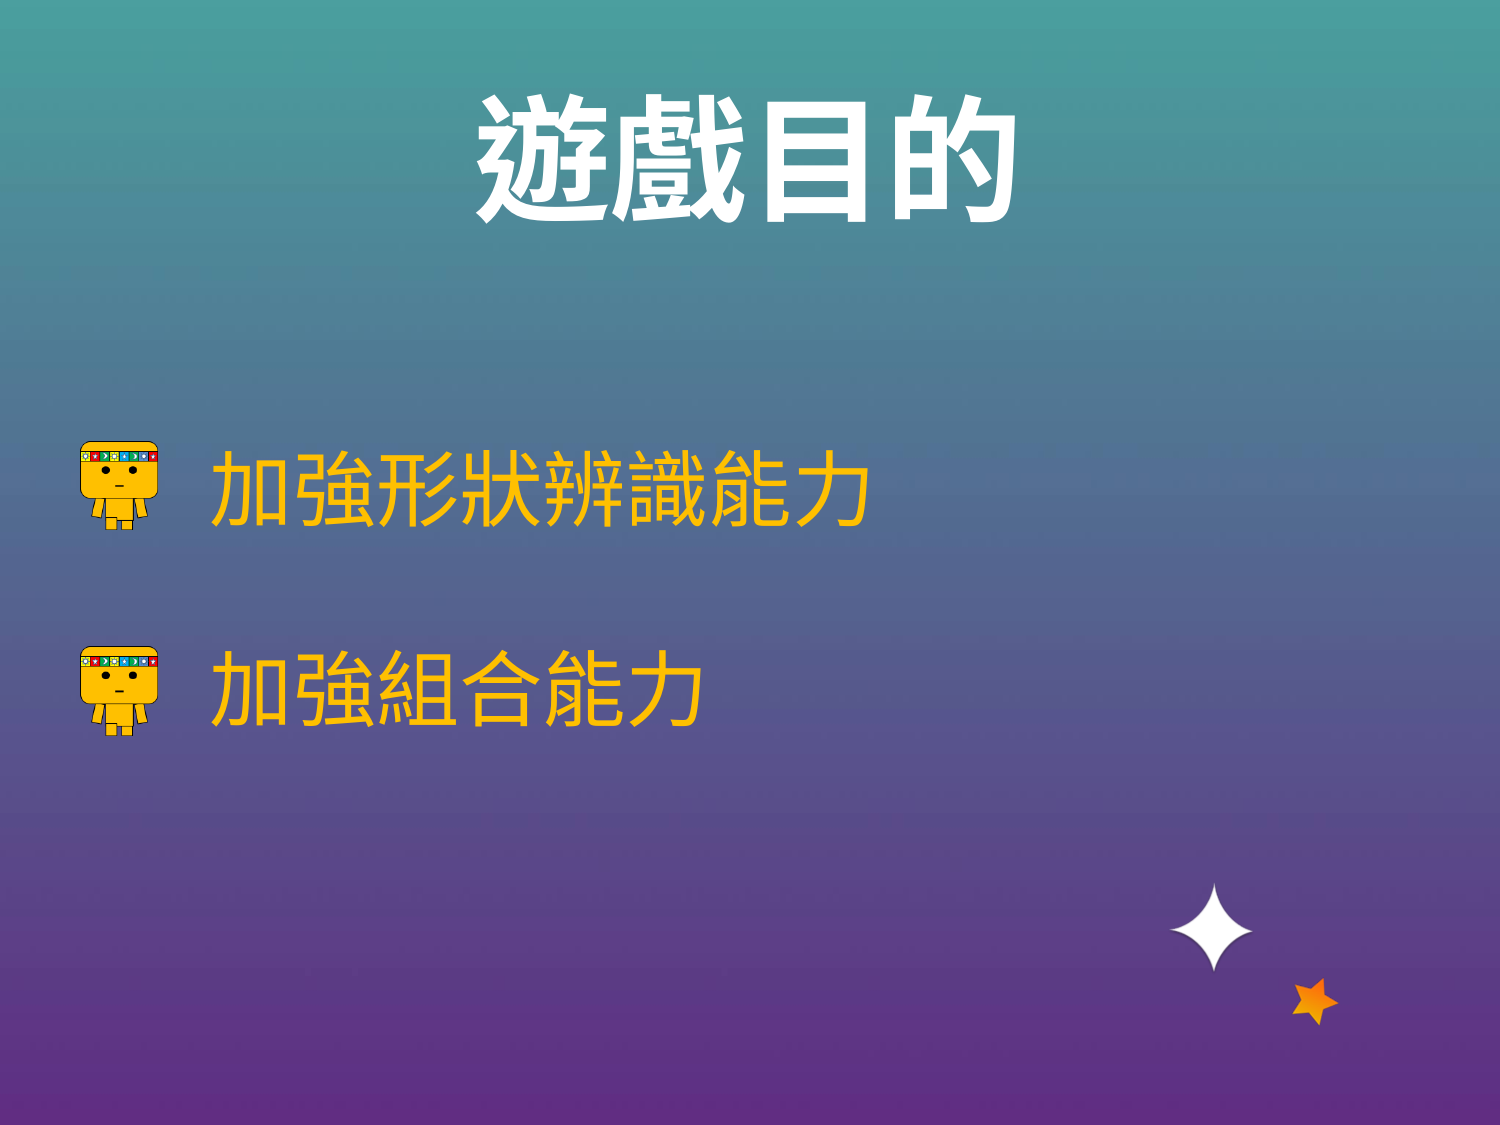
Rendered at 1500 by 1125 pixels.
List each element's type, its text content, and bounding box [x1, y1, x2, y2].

text_box 遊戲目的 [337, 66, 1159, 249]
picture [0, 0, 1500, 1125]
text_box 加強形狀辨識能力 加強組合能力 [194, 429, 1400, 748]
